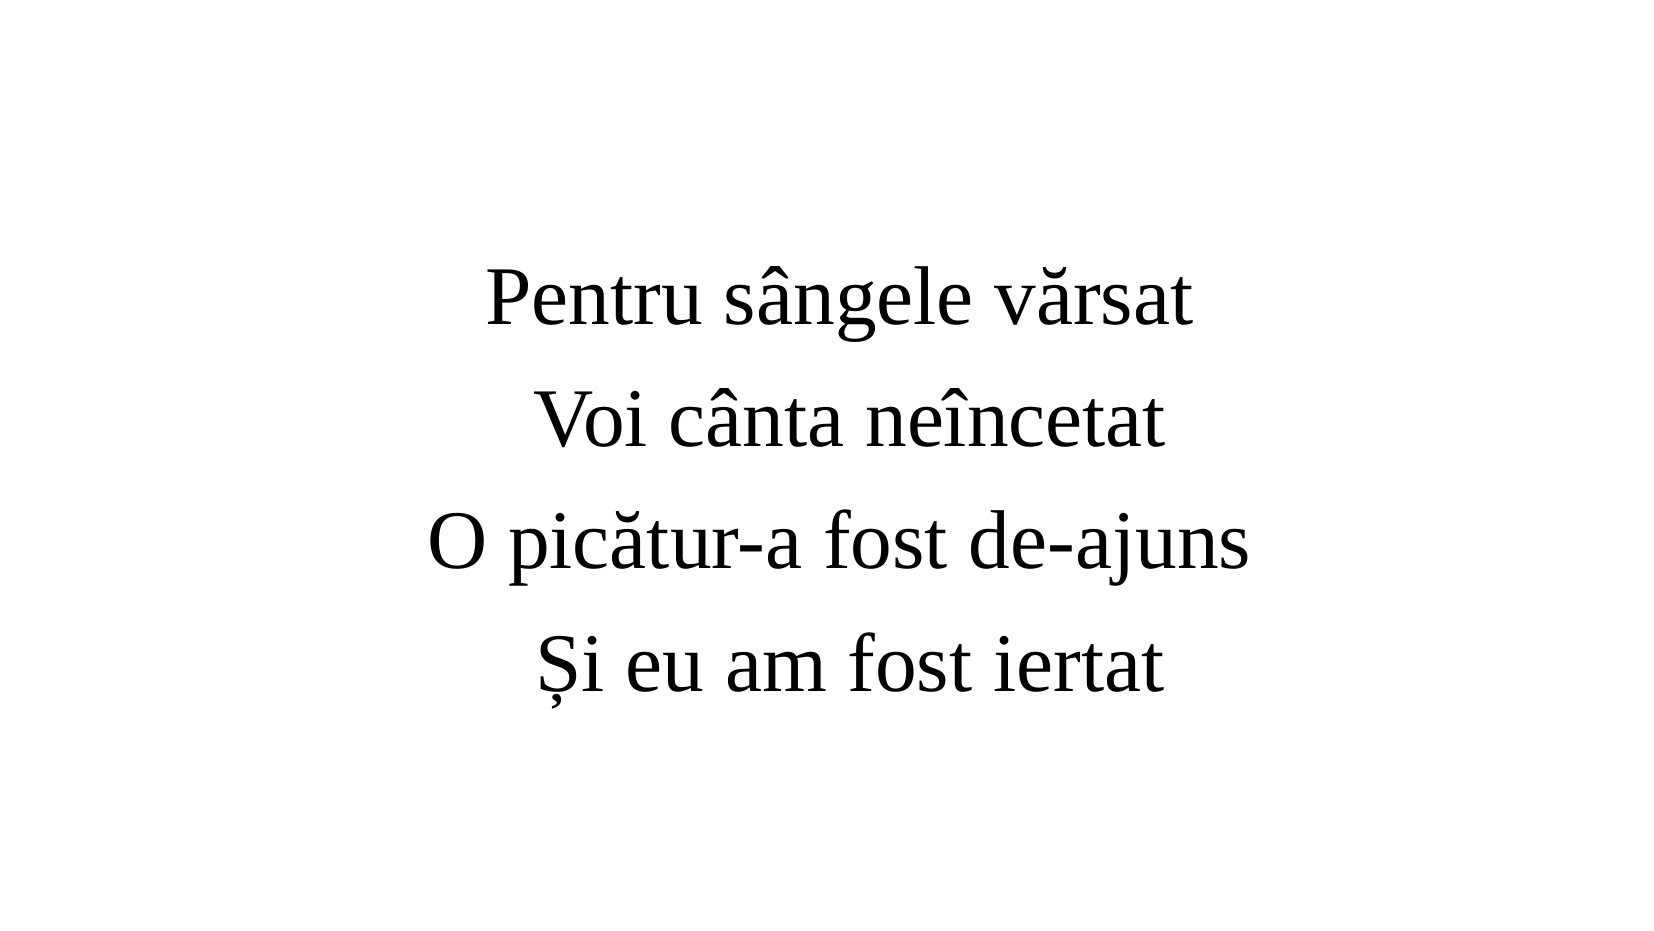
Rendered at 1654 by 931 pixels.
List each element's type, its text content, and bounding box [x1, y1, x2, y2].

subtitle Pentru sângele vărsat Voi cânta neîncetat O picătur-a fost de-ajuns Și eu am fost iertat [200, 237, 1501, 712]
